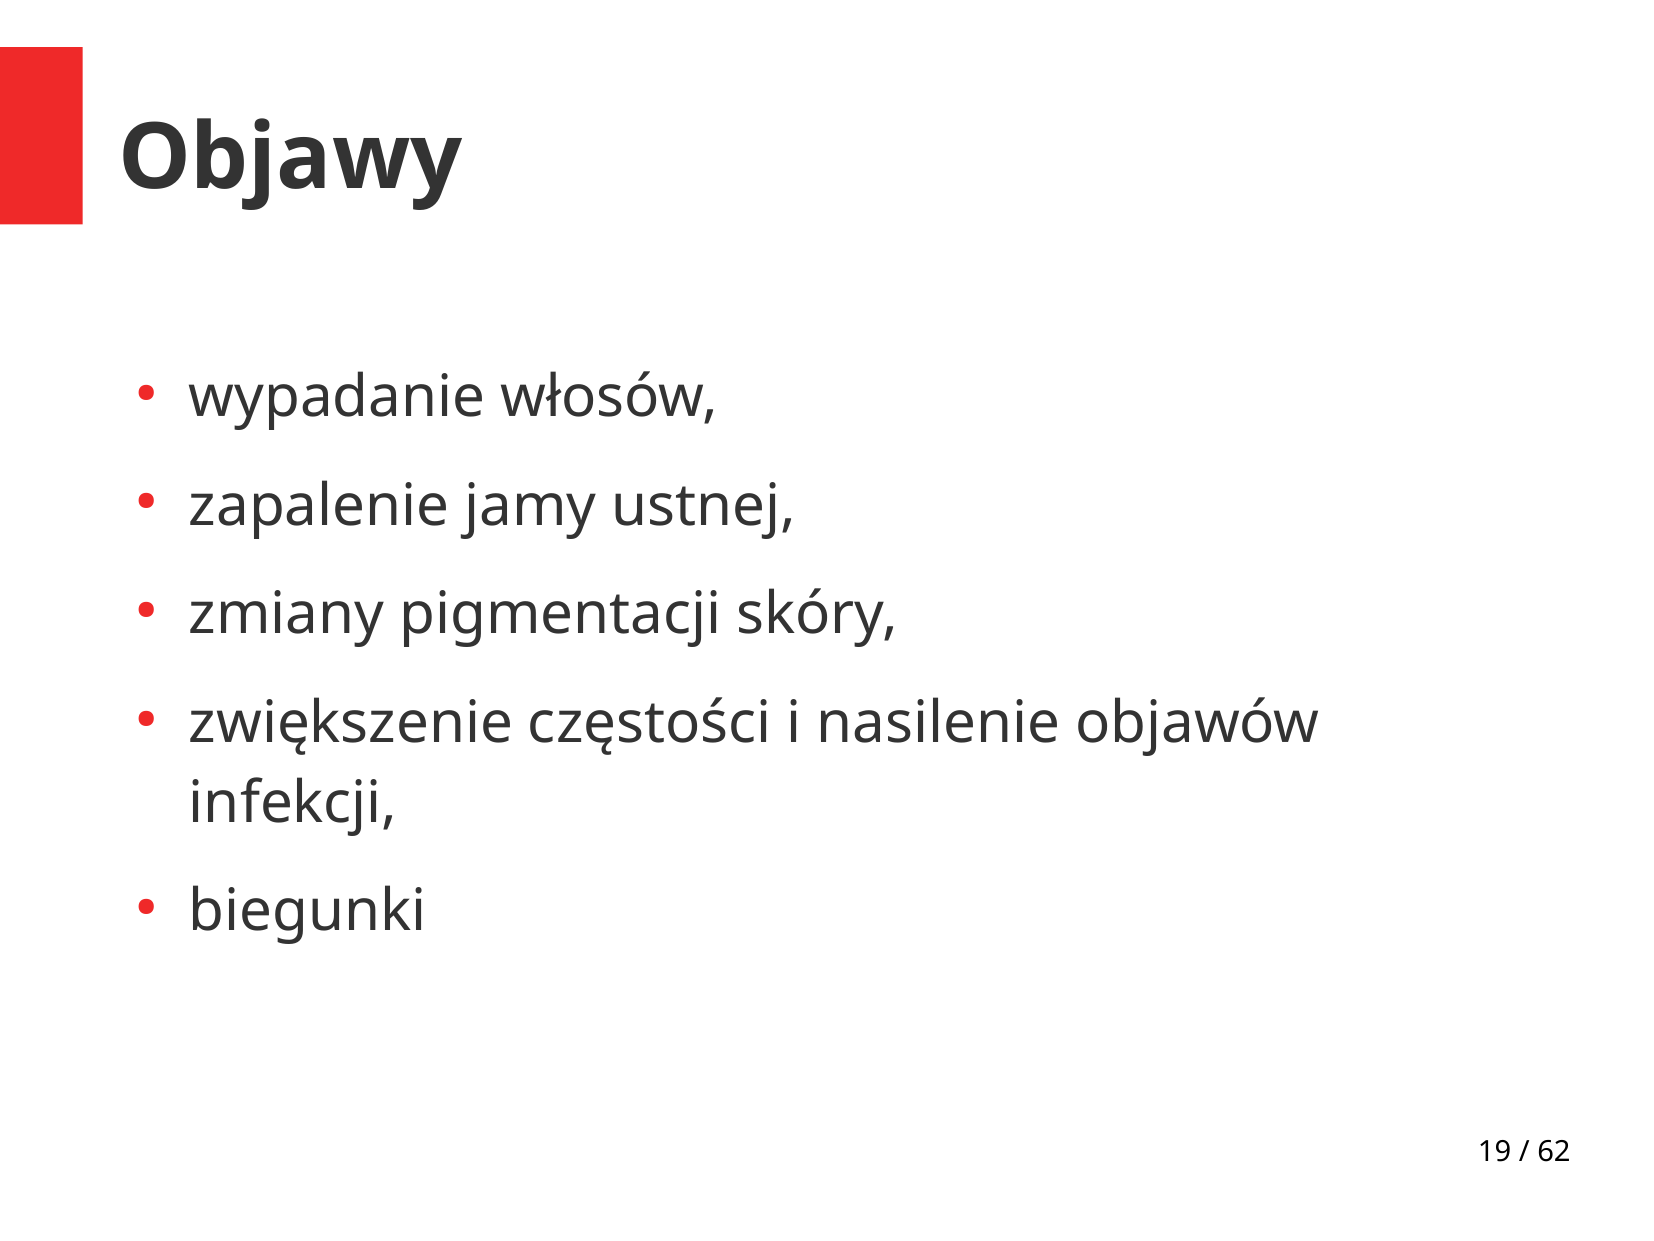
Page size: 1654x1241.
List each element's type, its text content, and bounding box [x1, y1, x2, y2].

title Objawy [118, 49, 1571, 257]
list wypadanie włosów, zapalenie jamy ustnej, zmiany pigmentacji skóry, zwiększenie częstości i nasilenie objawów infekcji, biegunki [118, 354, 1536, 1074]
